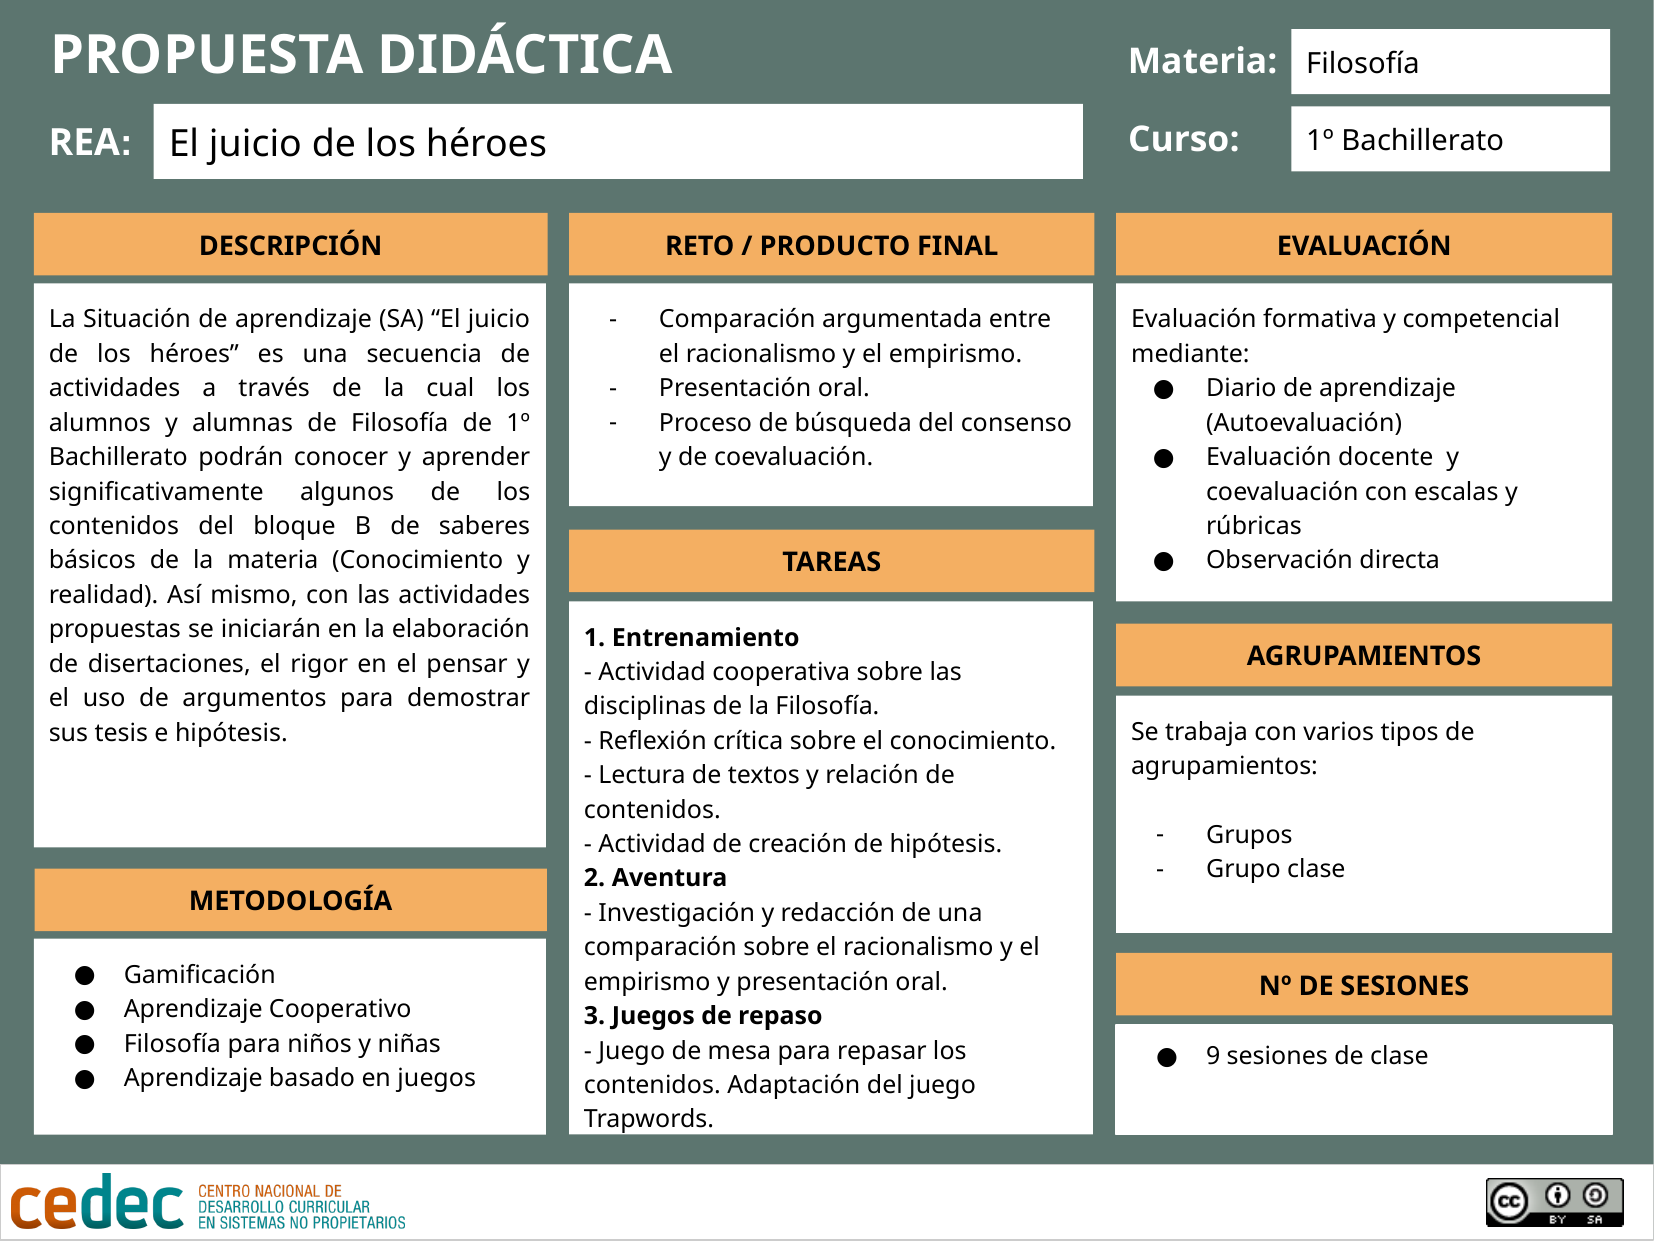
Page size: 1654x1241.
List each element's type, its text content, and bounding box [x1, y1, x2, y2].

text_box Nº DE SESIONES [1116, 952, 1613, 1016]
text_box TAREAS [569, 529, 1095, 593]
text_box Comparación argumentada entre el racionalismo y el empirismo. Presentación oral. Proceso de búsqueda del consenso y de coevaluación. [569, 283, 1093, 507]
picture [1486, 1178, 1624, 1227]
picture [11, 1173, 405, 1229]
text_box RETO / PRODUCTO FINAL [569, 212, 1095, 276]
text_box La Situación de aprendizaje (SA) “El juicio de los héroes” es una secuencia de actividades a través de la cual los alumnos y alumnas de Filosofía de 1º Bachillerato podrán conocer y aprender significativamente algunos de los contenidos del bloque B de saberes básicos de la materia (Conocimiento y realidad). Así mismo, con las actividades propuestas se iniciarán en la elaboración de disertaciones, el rigor en el pensar y el uso de argumentos para demostrar sus tesis e hipótesis. [33, 283, 546, 848]
text_box METODOLOGÍA [34, 868, 547, 932]
text_box EVALUACIÓN [1116, 212, 1613, 276]
text_box Curso: [1113, 109, 1303, 173]
text_box Evaluación formativa y competencial mediante: Diario de aprendizaje (Autoevaluación) Evaluación docente y coevaluación con escalas y rúbricas Observación directa [1116, 283, 1613, 602]
text_box El juicio de los héroes [153, 103, 1083, 179]
text_box PROPUESTA DIDÁCTICA [35, 11, 1028, 110]
text_box [0, 1164, 1654, 1241]
text_box Filosofía [1291, 29, 1611, 95]
text_box 9 sesiones de clase [1116, 1024, 1613, 1135]
text_box Materia: [1113, 30, 1291, 94]
text_box 1. Entrenamiento - Actividad cooperativa sobre las disciplinas de la Filosofía. - Reflexión crítica sobre el conocimiento. - Lectura de textos y relación de contenidos. - Actividad de creación de hipótesis. 2. Aventura - Investigación y redacción de una comparación sobre el racionalismo y el empirismo y presentación oral. 3. Juegos de repaso - Juego de mesa para repasar los contenidos. Adaptación del juego Trapwords. [569, 601, 1093, 1135]
text_box AGRUPAMIENTOS [1116, 623, 1613, 687]
text_box Se trabaja con varios tipos de agrupamientos: Grupos Grupo clase [1116, 695, 1613, 933]
text_box DESCRIPCIÓN [33, 212, 548, 276]
text_box REA: [33, 110, 153, 174]
text_box 1º Bachillerato [1291, 106, 1611, 172]
text_box Gamificación Aprendizaje Cooperativo Filosofía para niños y niñas Aprendizaje basado en juegos [33, 938, 546, 1135]
